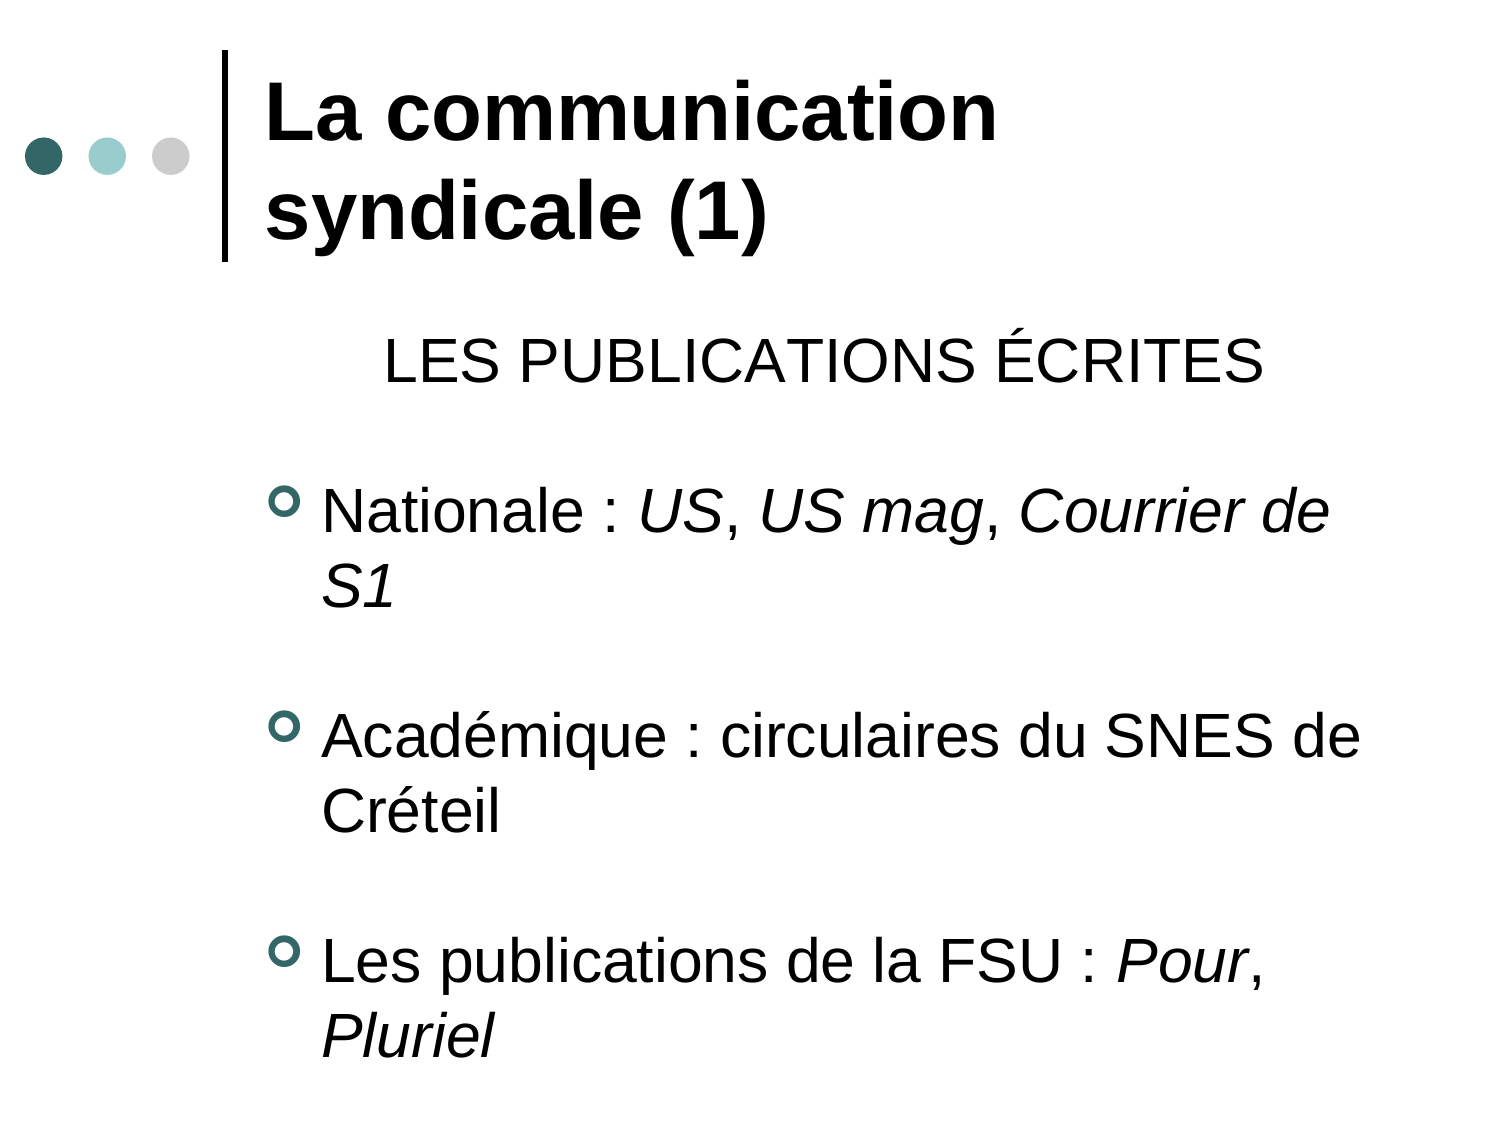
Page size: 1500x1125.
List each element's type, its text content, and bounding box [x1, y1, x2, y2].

title La communication syndicale (1) [249, 31, 1401, 282]
list LES PUBLICATIONS ÉCRITES Nationale : US, US mag, Courrier de S1 Académique : circulaires du SNES de Créteil Les publications de la FSU : Pour, Pluriel [249, 312, 1401, 1078]
